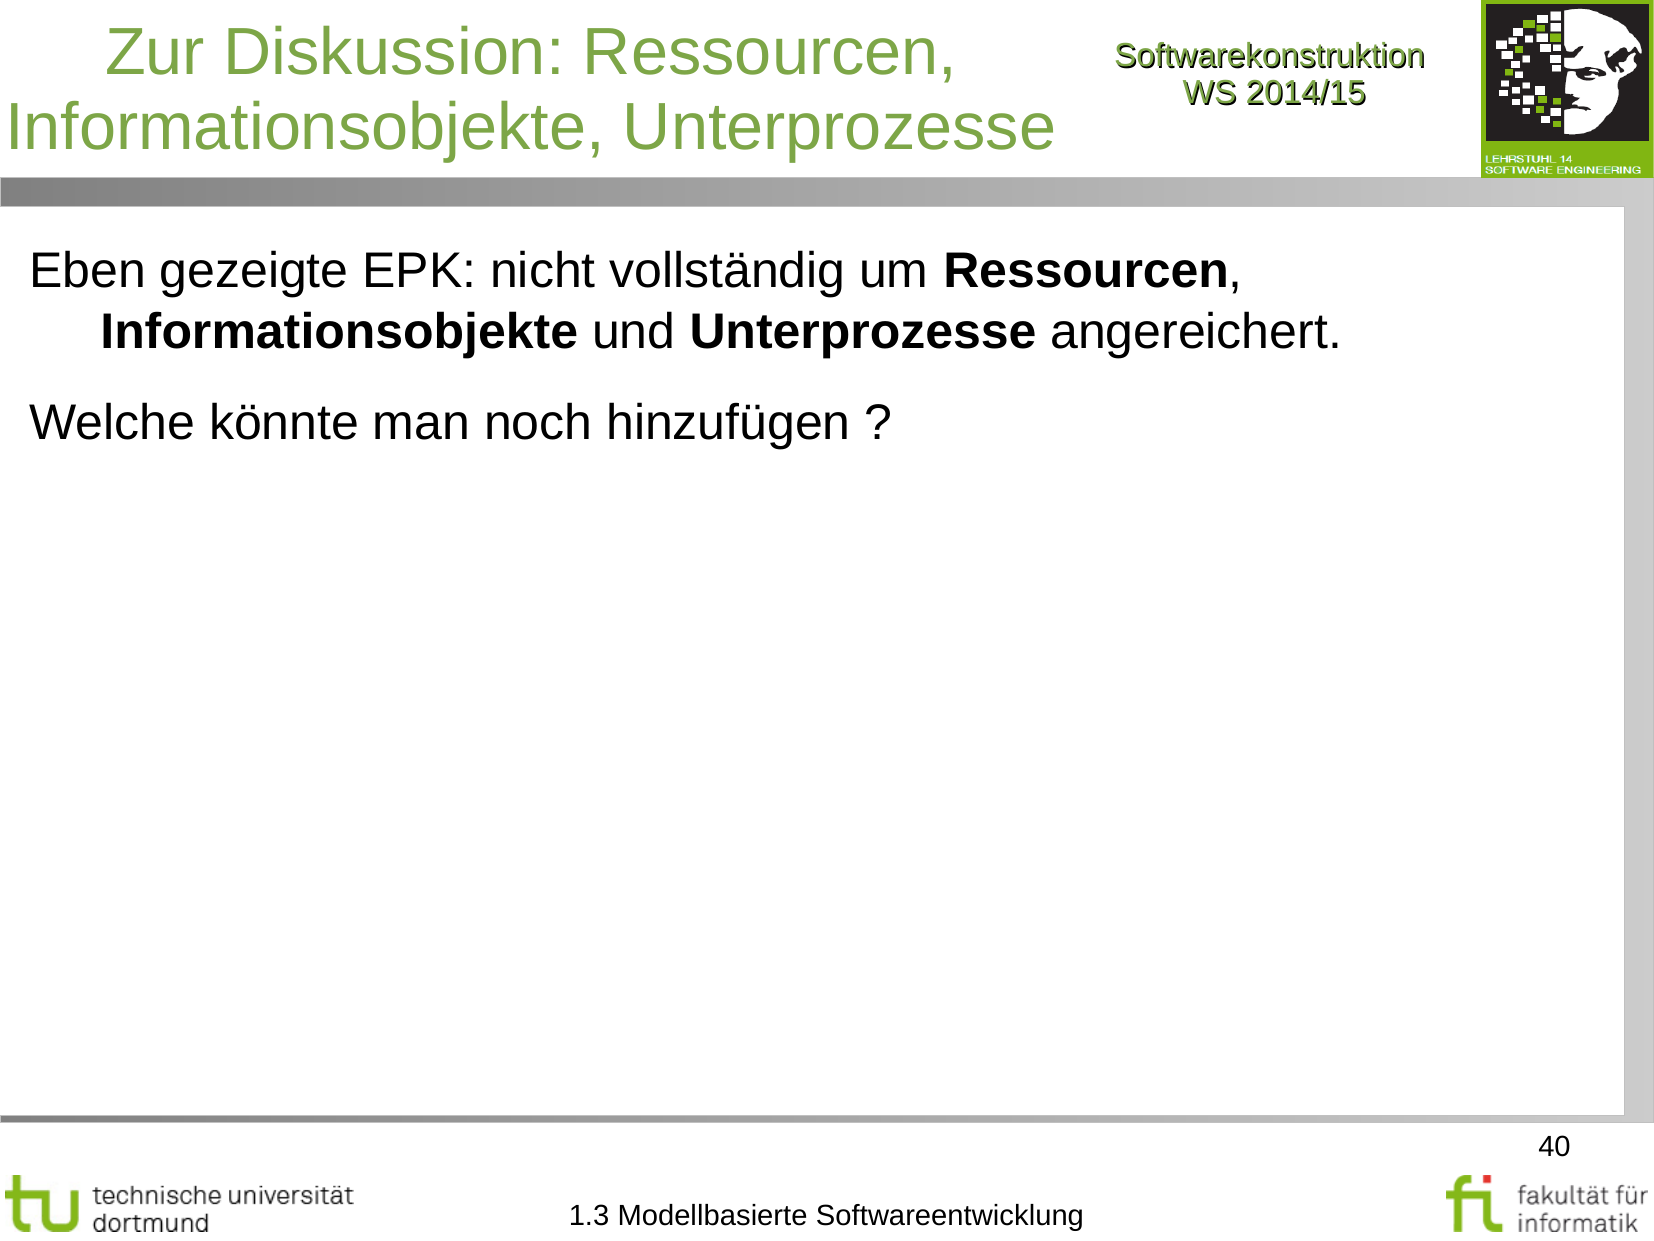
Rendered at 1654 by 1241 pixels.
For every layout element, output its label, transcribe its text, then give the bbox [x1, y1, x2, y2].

list Eben gezeigte EPK: nicht vollständig um Ressourcen, Informationsobjekte und Unterprozesse angereichert. Welche könnte man noch hinzufügen ? [29, 236, 1625, 1040]
picture [1446, 1175, 1648, 1232]
title Zur Diskussion: Ressourcen, Informationsobjekte, Unterprozesse [0, 0, 1063, 178]
picture [1481, 0, 1654, 178]
picture [5, 1175, 354, 1232]
